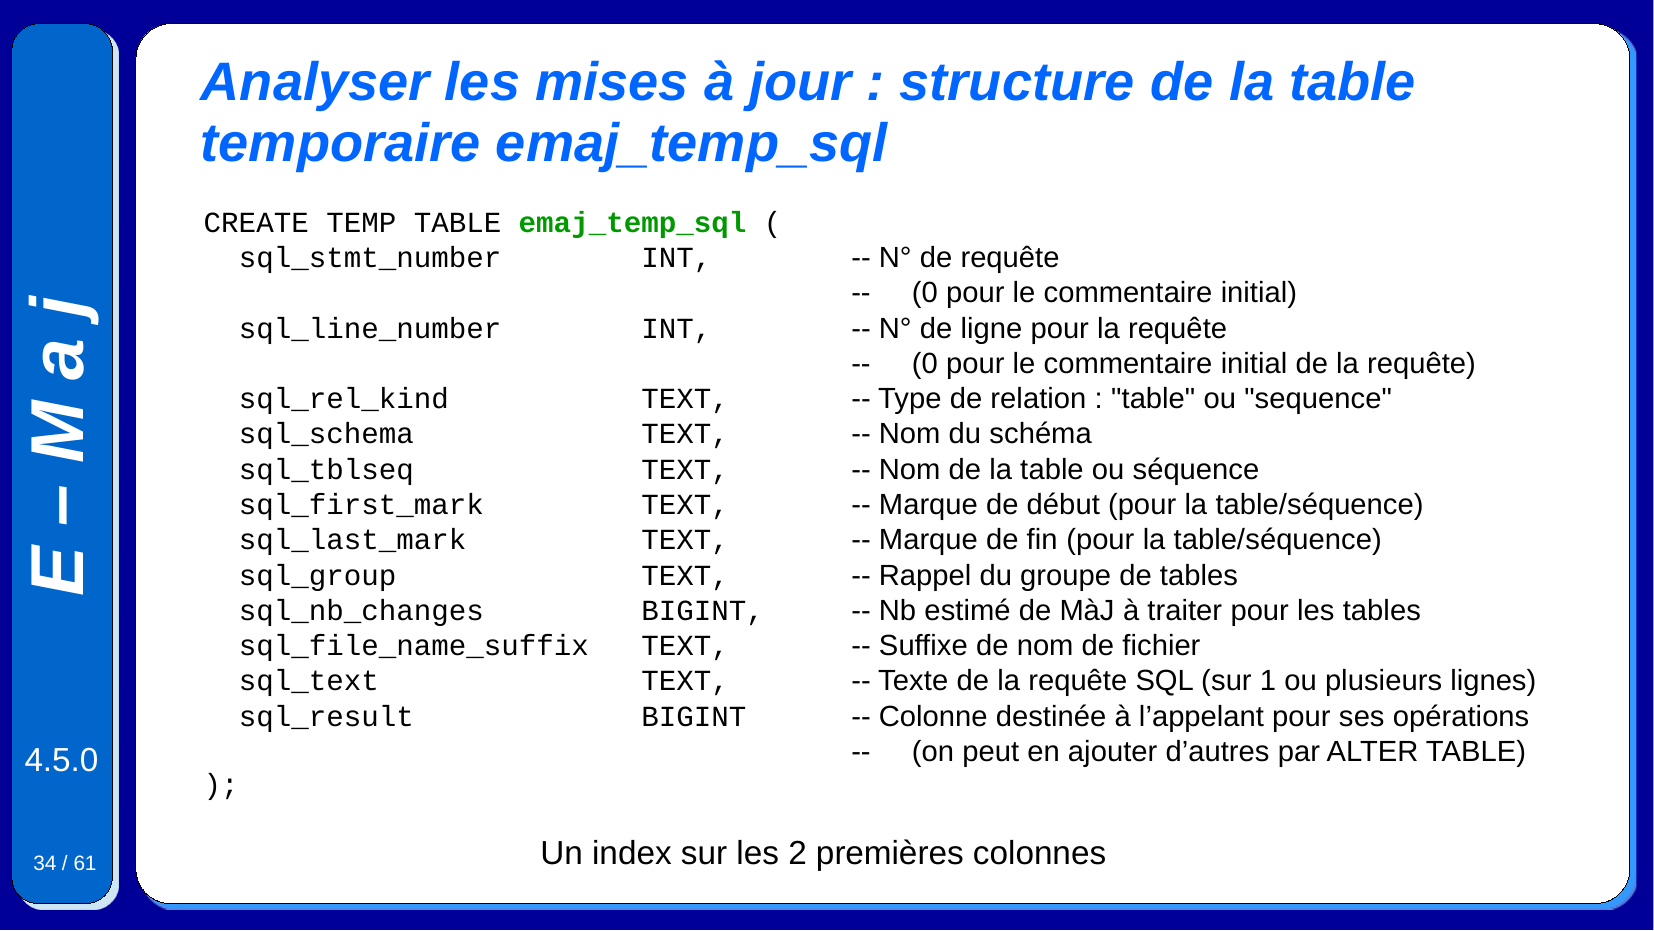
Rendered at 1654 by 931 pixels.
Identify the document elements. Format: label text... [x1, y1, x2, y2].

text_box CREATE TEMP TABLE emaj_temp_sql ( sql_stmt_number INT, -- N° de requête -- (0 pour le commentaire initial) sql_line_number INT, -- N° de ligne pour la requête -- (0 pour le commentaire initial de la requête) sql_rel_kind TEXT, -- Type de relation : "table" ou "sequence" sql_schema TEXT, -- Nom du schéma sql_tblseq TEXT, -- Nom de la table ou séquence sql_first_mark TEXT, -- Marque de début (pour la table/séquence) sql_last_mark TEXT, -- Marque de fin (pour la table/séquence) sql_group TEXT, -- Rappel du groupe de tables sql_nb_changes BIGINT, -- Nb estimé de MàJ à traiter pour les tables sql_file_name_suffix TEXT, -- Suffixe de nom de fichier sql_text TEXT, -- Texte de la requête SQL (sur 1 ou plusieurs lignes) sql_result BIGINT -- Colonne destinée à l’appelant pour ses opérations -- (on peut en ajouter d’autres par ALTER TABLE) ); [188, 200, 1595, 811]
text_box Un index sur les 2 premières colonnes [525, 826, 1122, 879]
title Analyser les mises à jour : structure de la table temporaire emaj_temp_sql [200, 34, 1575, 191]
